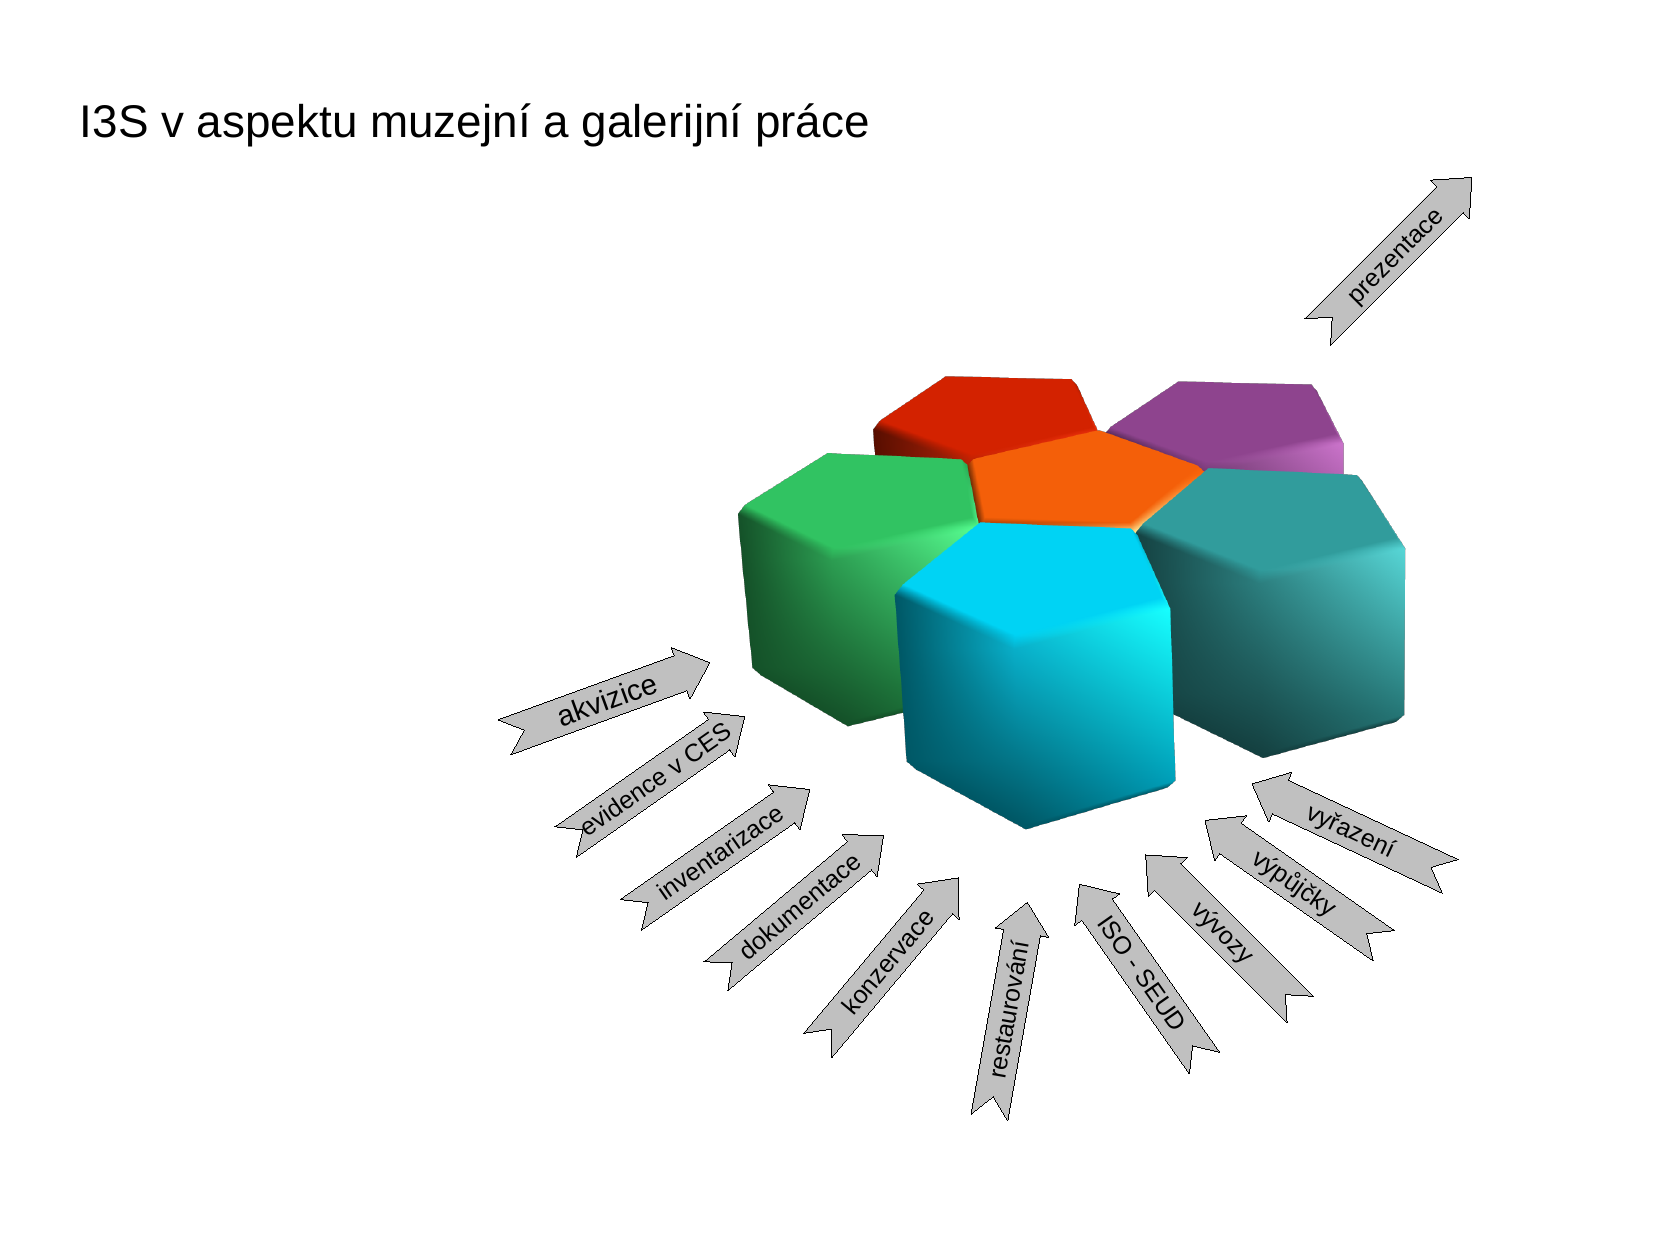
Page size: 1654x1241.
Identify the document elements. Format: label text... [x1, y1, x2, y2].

text_box akvizice [498, 647, 710, 755]
text_box vývozy [1145, 854, 1314, 1023]
text_box konzervace [803, 877, 960, 1058]
text_box prezentace [1304, 177, 1472, 346]
text_box evidence v CES [554, 712, 745, 858]
text_box restaurování [971, 902, 1049, 1121]
text_box dokumentace [703, 834, 884, 991]
text_box vyřazení [1252, 772, 1459, 894]
text_box inventarizace [620, 784, 810, 931]
text_box výpůjčky [1205, 815, 1395, 961]
text_box ISO - SEUD [1074, 884, 1220, 1074]
text_box I3S v aspektu muzejní a galerijní práce [64, 88, 951, 155]
